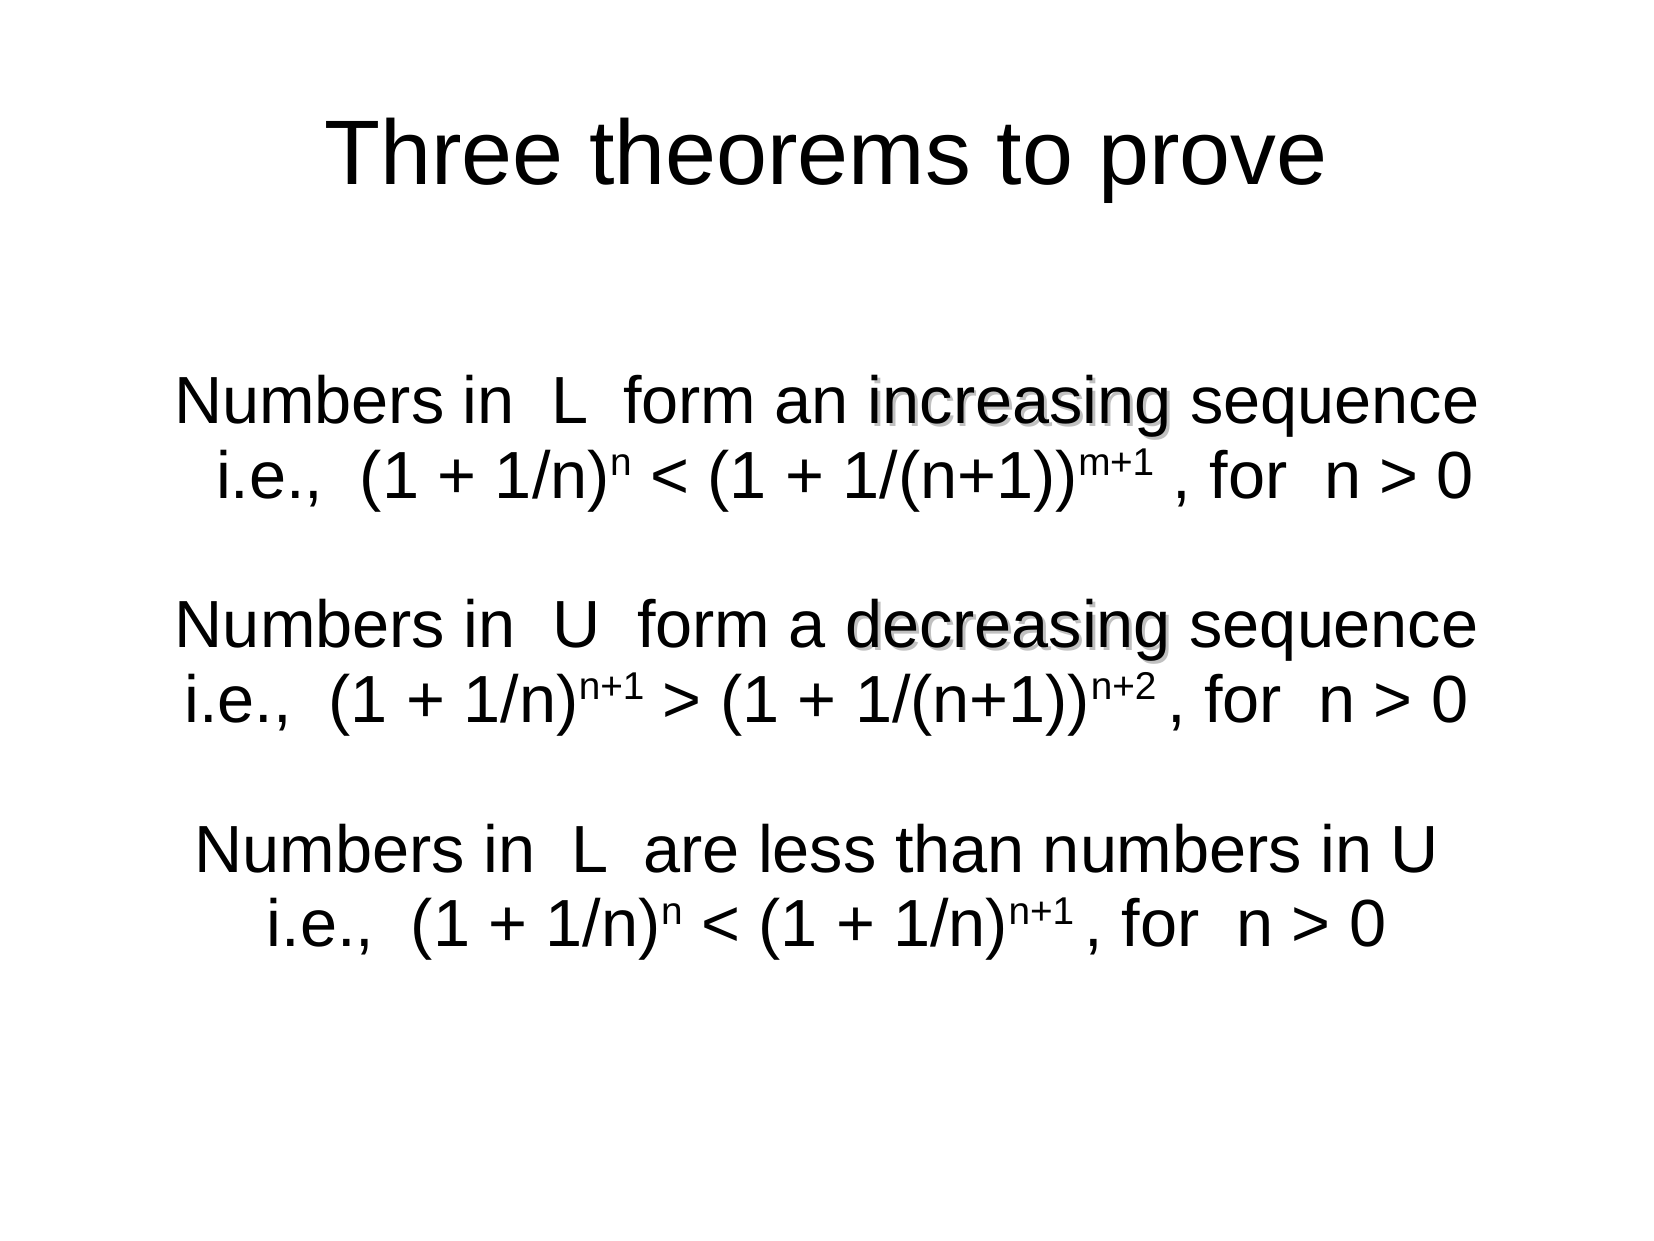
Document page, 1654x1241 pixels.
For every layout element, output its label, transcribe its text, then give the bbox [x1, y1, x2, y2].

title Three theorems to prove [82, 56, 1571, 250]
subtitle Numbers in L form an increasing sequence i.e., (1 + 1/n)n < (1 + 1/(n+1))m+1 , for n > 0 Numbers in U form a decreasing sequence i.e., (1 + 1/n)n+1 > (1 + 1/(n+1))n+2 , for n > 0 Numbers in L are less than numbers in U i.e., (1 + 1/n)n < (1 + 1/n)n+1 , for n > 0 [82, 297, 1571, 1102]
